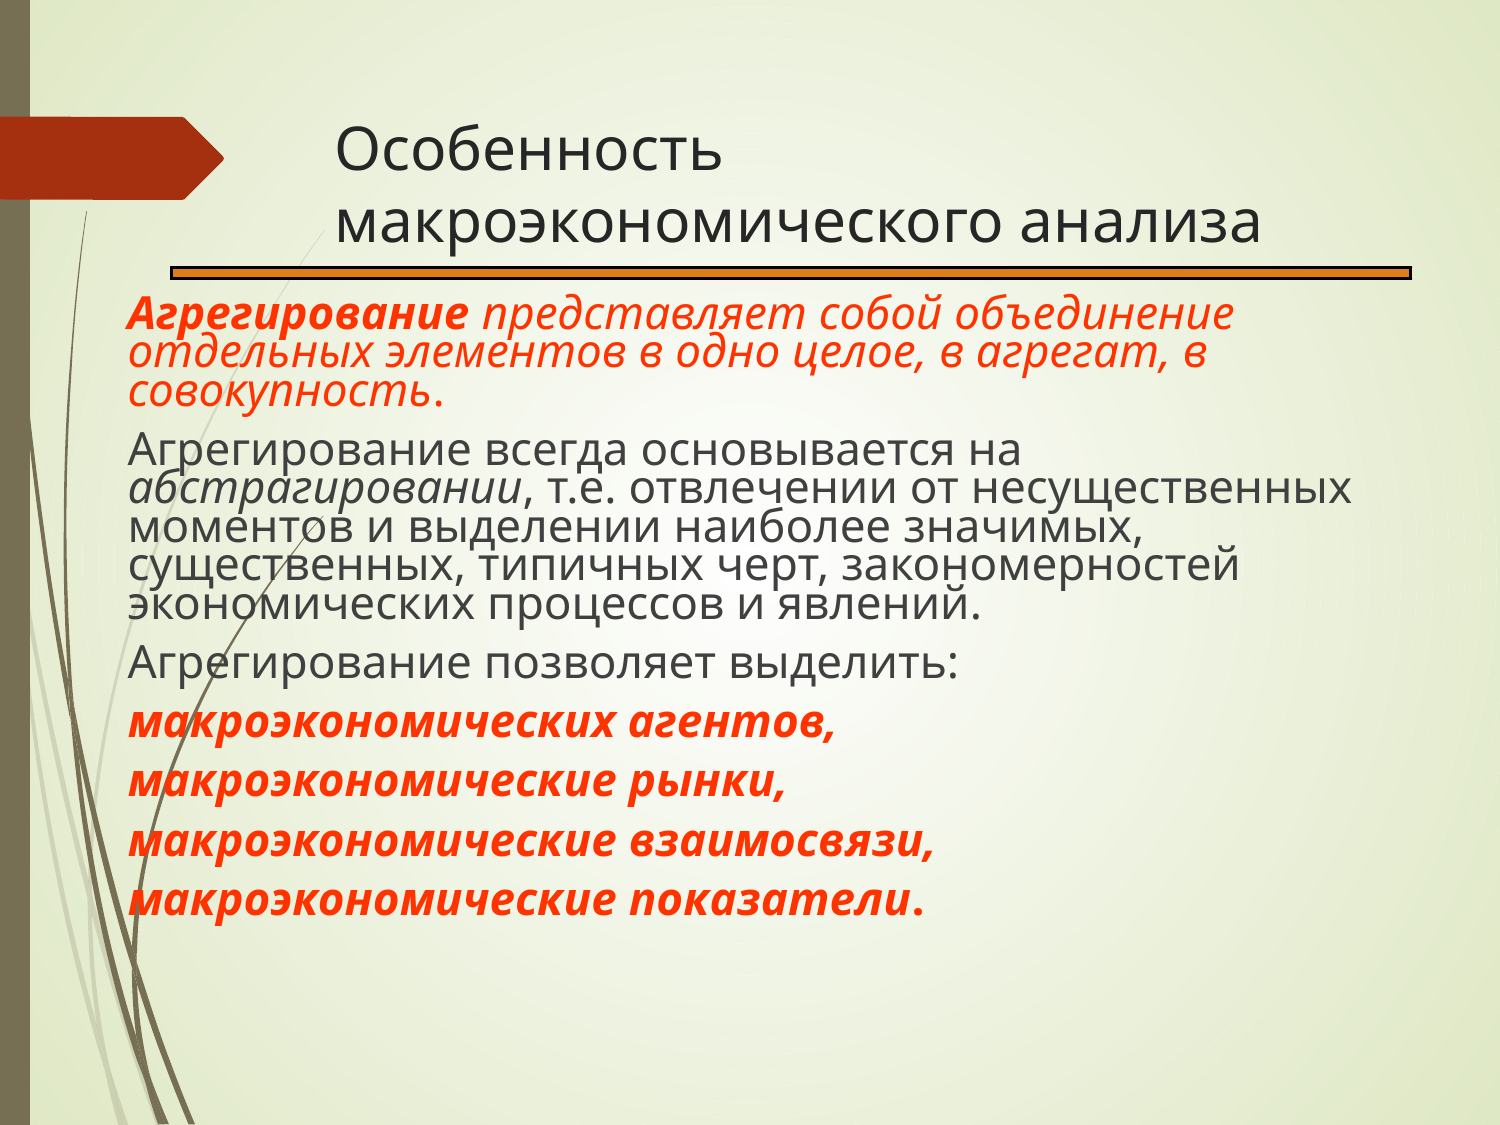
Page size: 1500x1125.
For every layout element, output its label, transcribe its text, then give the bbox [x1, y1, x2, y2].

list Агрегирование представляет собой объединение отдельных элементов в одно целое, в агрегат, в совокупность. Агрегирование всегда основывается на абстрагировании, т.е. отвлечении от несущественных моментов и выделении наиболее значимых, существенных, типичных черт, закономерностей экономических процессов и явлений. Агрегирование позволяет выделить: макроэкономических агентов, макроэкономические рынки, макроэкономические взаимосвязи, макроэкономические показатели. [112, 290, 1388, 1001]
title Особенность макроэкономического анализа [319, 102, 1400, 313]
